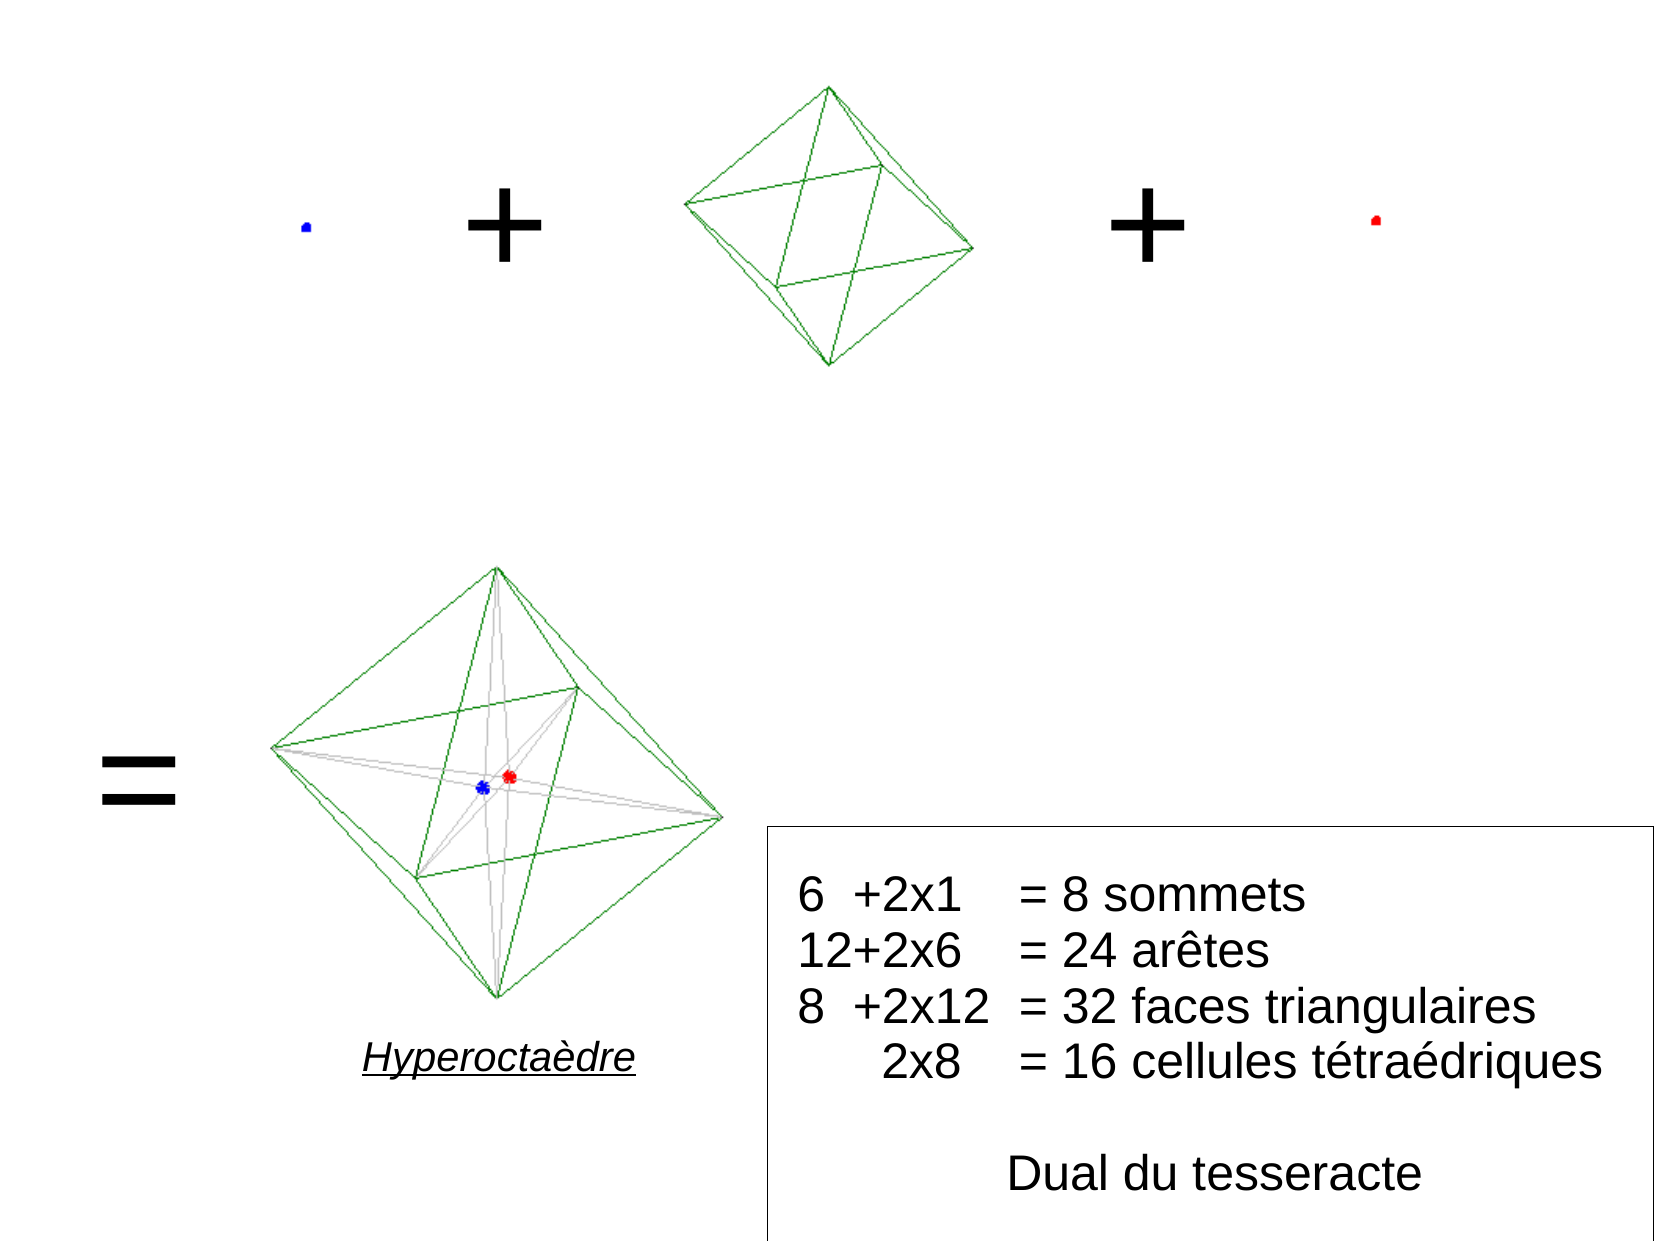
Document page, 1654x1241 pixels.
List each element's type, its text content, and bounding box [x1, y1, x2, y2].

text_box Hyperoctaèdre [360, 1015, 638, 1099]
picture [284, 202, 329, 253]
picture [678, 69, 985, 373]
text_box = [65, 694, 213, 863]
picture [255, 541, 736, 1011]
picture [1346, 192, 1405, 251]
text_box + [431, 139, 579, 308]
text_box + [1074, 139, 1223, 308]
text_box 6 +2x1 = 8 sommets 12+2x6 = 24 arêtes 8 +2x12 = 32 faces triangulaires 2x8 = 16 cellules tétraédriques Dual du tesseracte [797, 856, 1633, 1211]
